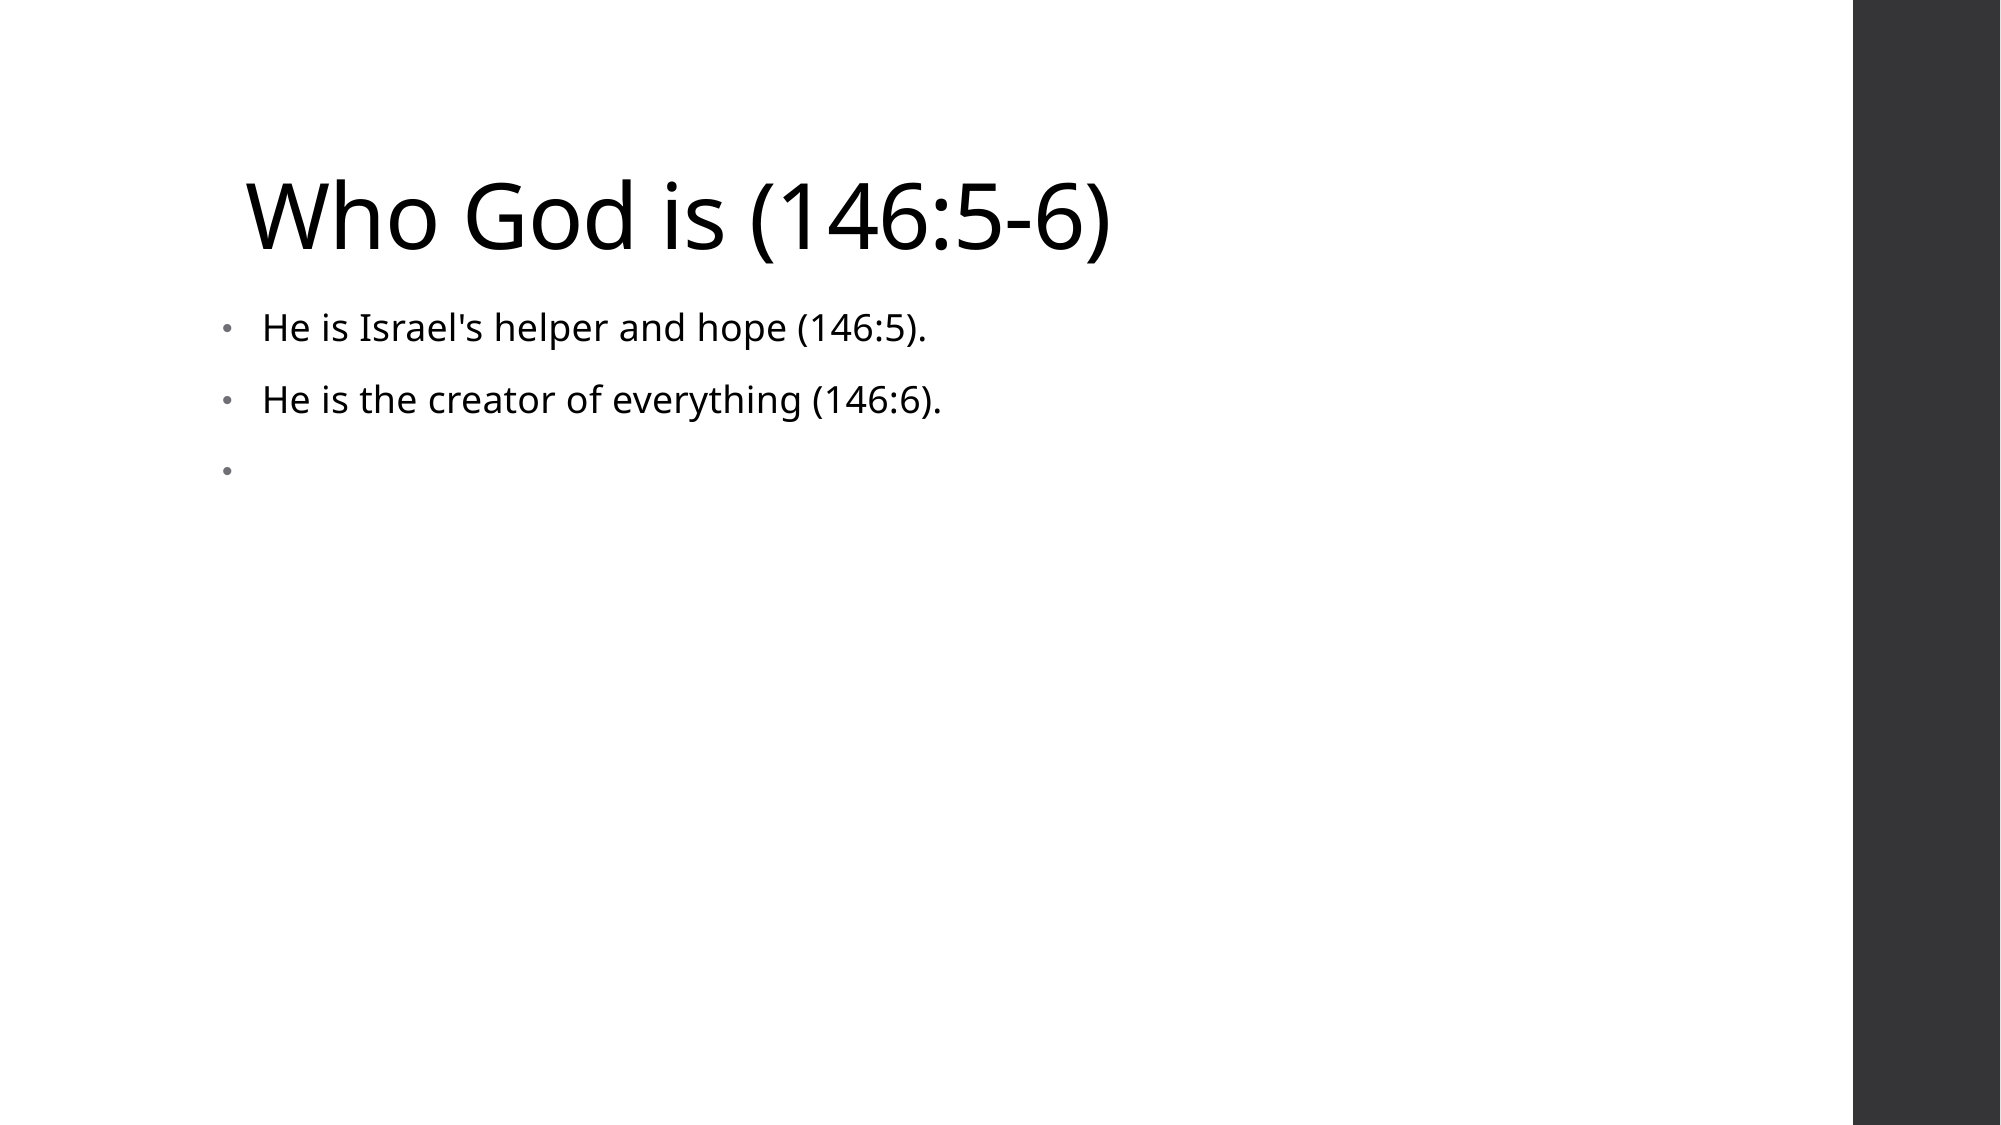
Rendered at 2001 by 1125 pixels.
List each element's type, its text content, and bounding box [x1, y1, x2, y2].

title Who God is (146:5-6) [206, 60, 1797, 278]
list He is Israel's helper and hope (146:5). He is the creator of everything (146:6). [206, 299, 1617, 1014]
